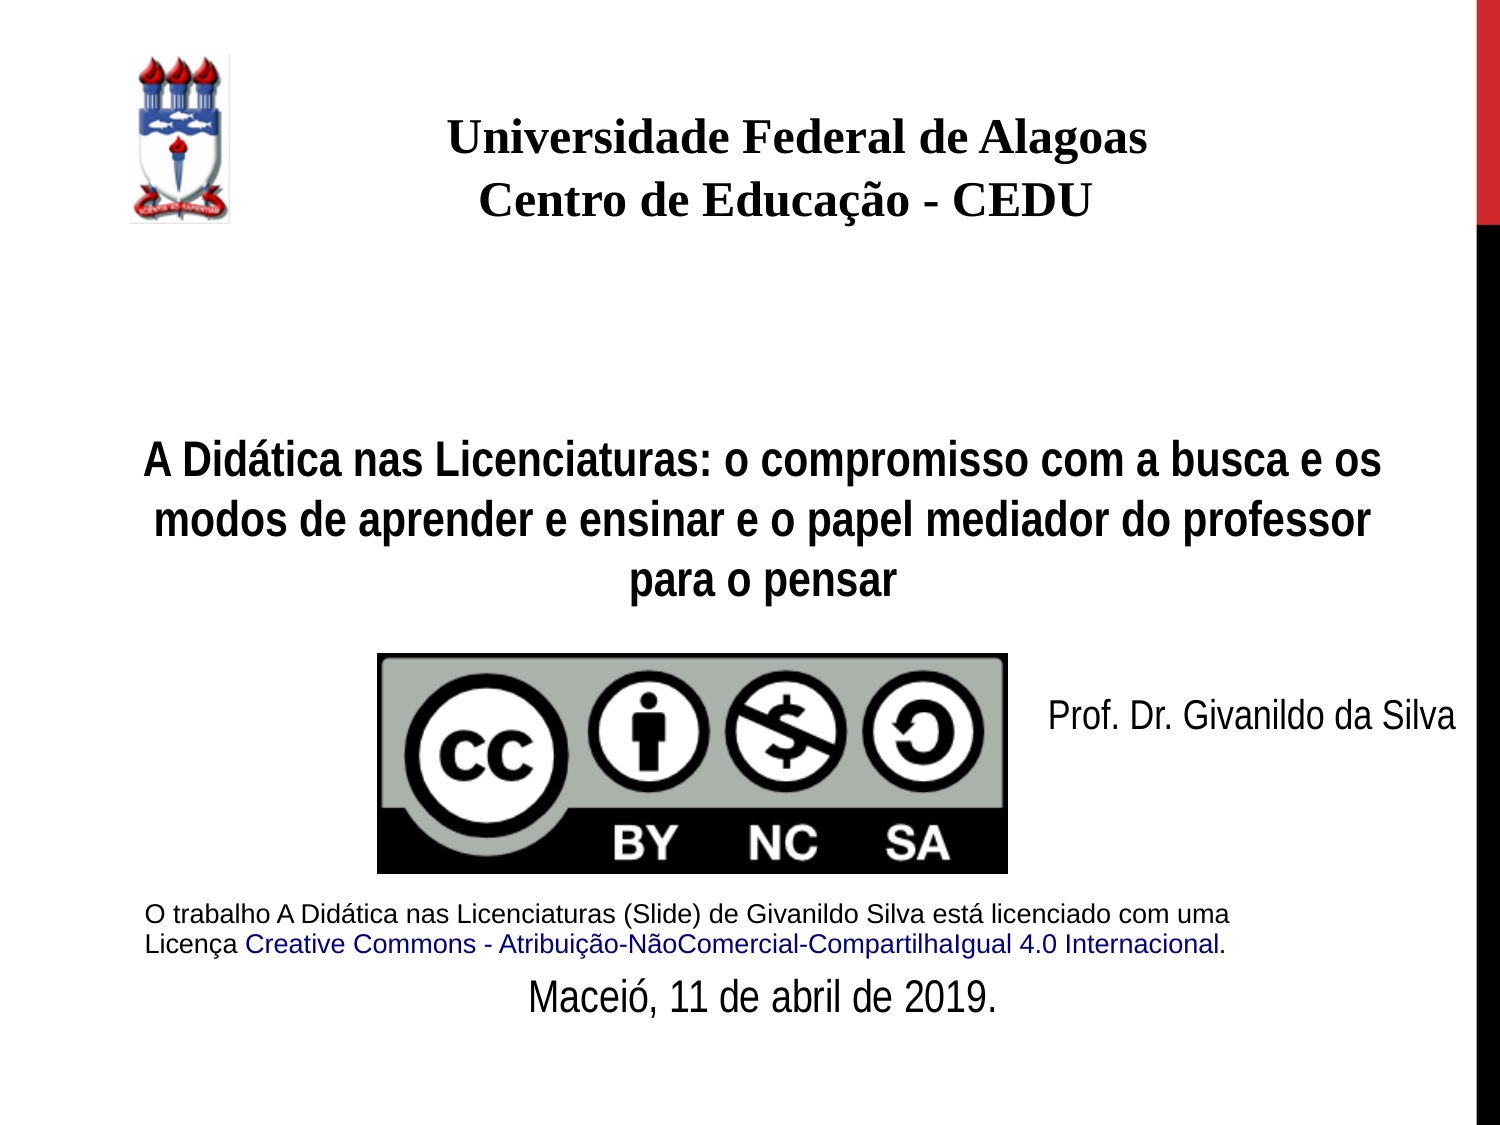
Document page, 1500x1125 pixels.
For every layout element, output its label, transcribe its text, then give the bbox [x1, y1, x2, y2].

text_box O trabalho A Didática nas Licenciaturas (Slide) de Givanildo Silva está licenciado com uma Licença Creative Commons - Atribuição-NãoComercial-CompartilhaIgual 4.0 Internacional. [129, 891, 1335, 1057]
picture [377, 653, 1008, 875]
text_box Prof. Dr. Givanildo da Silva [1008, 680, 1471, 746]
picture [130, 54, 231, 225]
text_box Universidade Federal de Alagoas Centro de Educação - CEDU A Didática nas Licenciaturas: o compromisso com a busca e os modos de aprender e ensinar e o papel mediador do professor para o pensar Maceió, 11 de abril de 2019. [113, 79, 1413, 1030]
